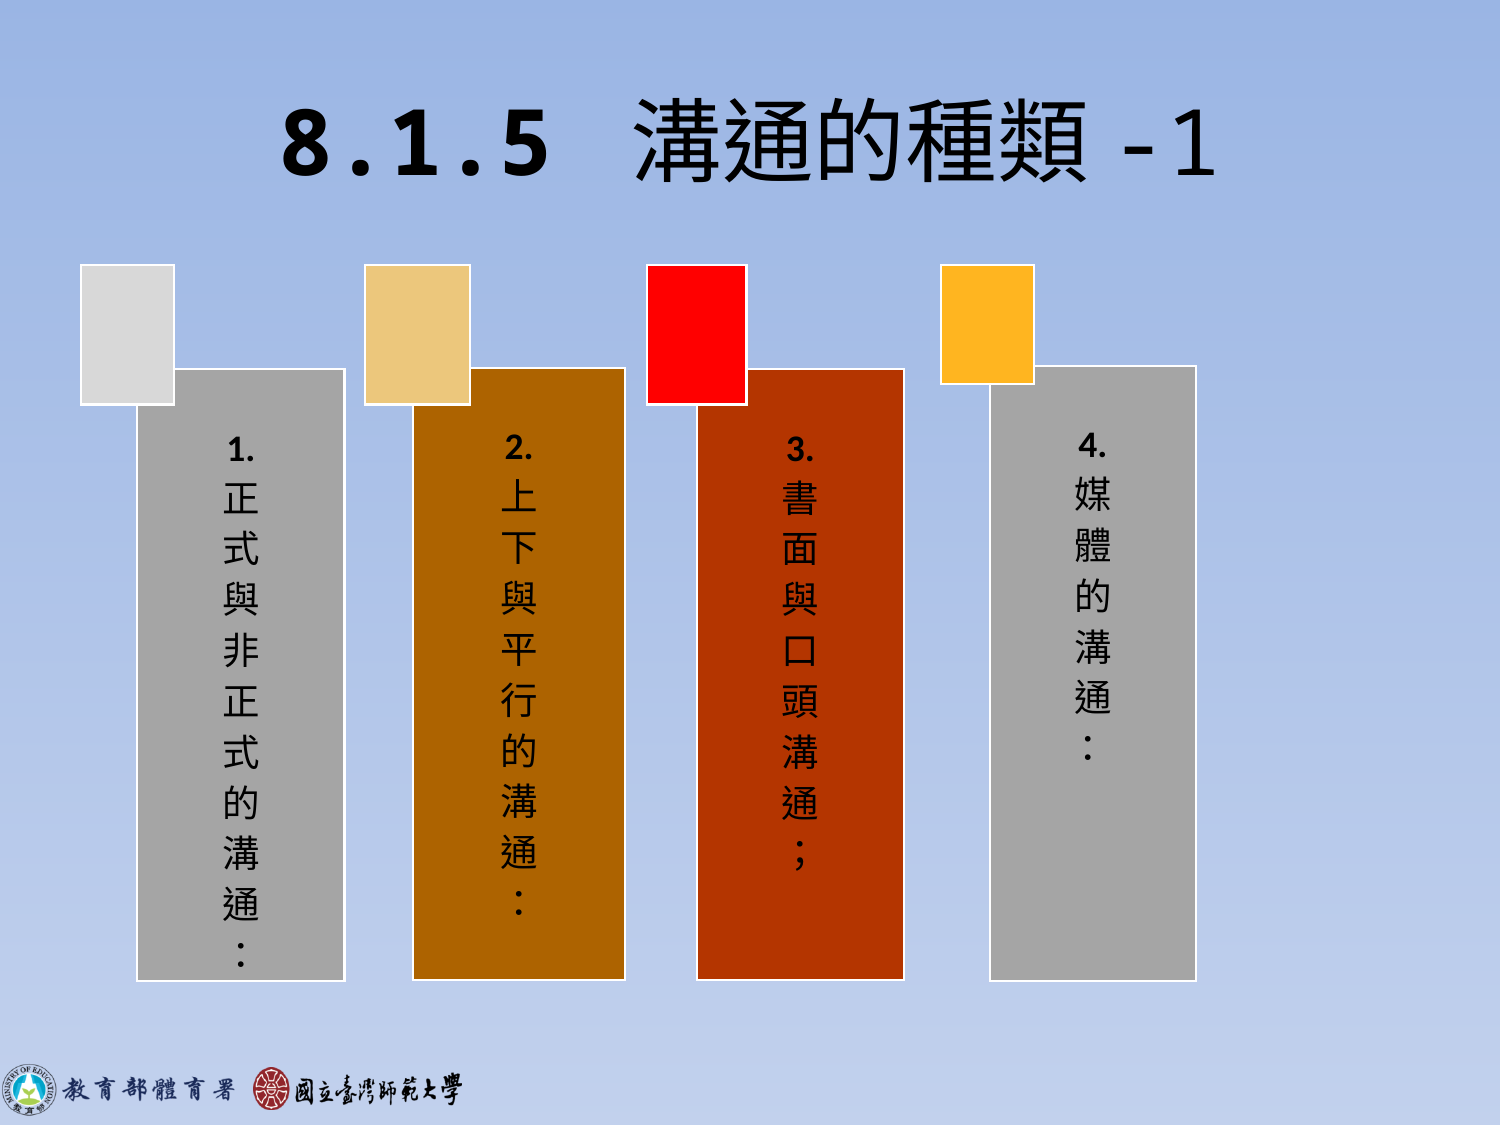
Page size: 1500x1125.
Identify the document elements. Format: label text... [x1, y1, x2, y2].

text_box 1. 正 式 與 非 正 式 的 溝 通 ： [137, 369, 345, 981]
text_box [941, 265, 1034, 384]
title 8.1.5 溝通的種類-1 [75, 45, 1426, 233]
text_box [81, 265, 174, 404]
text_box 3. 書 面 與 口 頭 溝 通 ； [696, 369, 904, 980]
text_box [365, 265, 470, 404]
text_box [647, 265, 747, 404]
text_box 4. 媒 體 的 溝 通 ： [989, 365, 1197, 981]
text_box 2. 上 下 與 平 行 的 溝 通 ： [413, 368, 625, 980]
